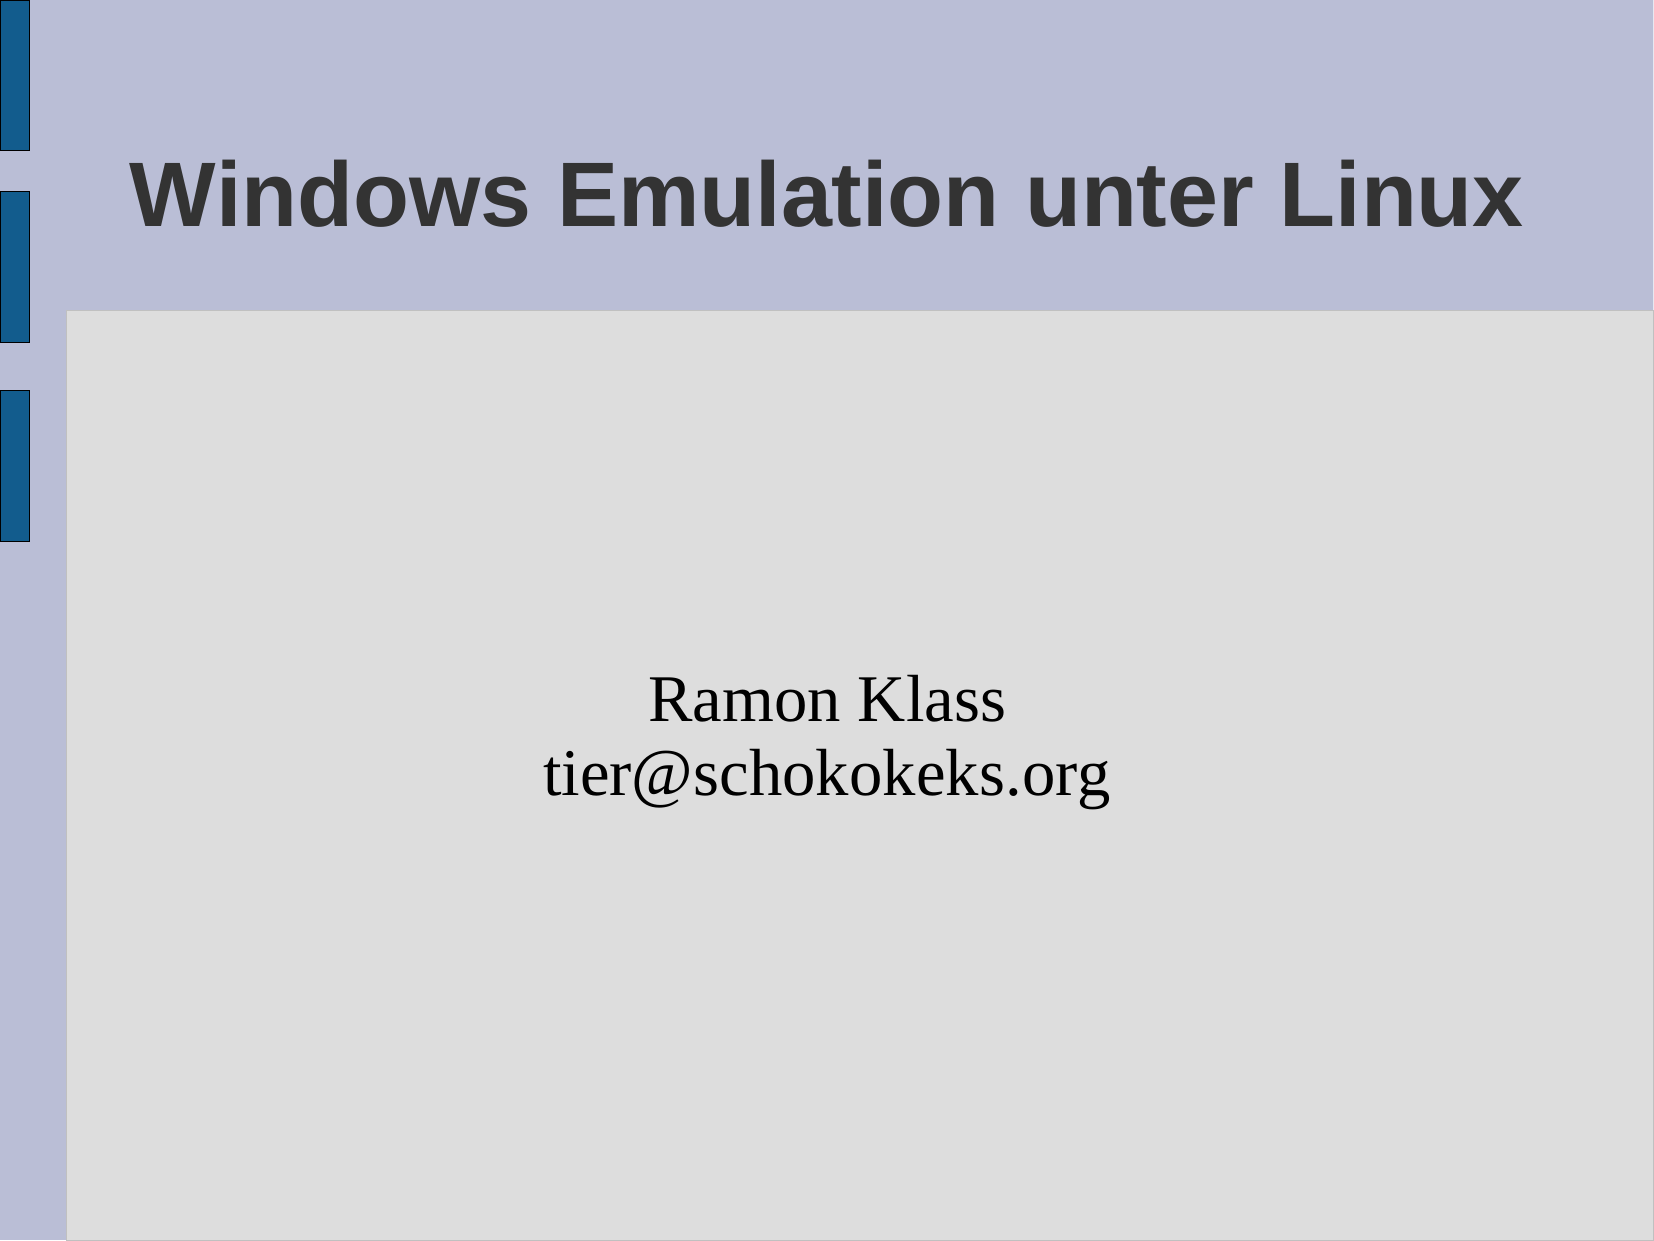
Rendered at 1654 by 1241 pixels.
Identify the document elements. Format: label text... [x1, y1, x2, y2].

title Windows Emulation unter Linux [121, 91, 1534, 299]
subtitle Ramon Klass tier@schokokeks.org [121, 344, 1534, 1127]
